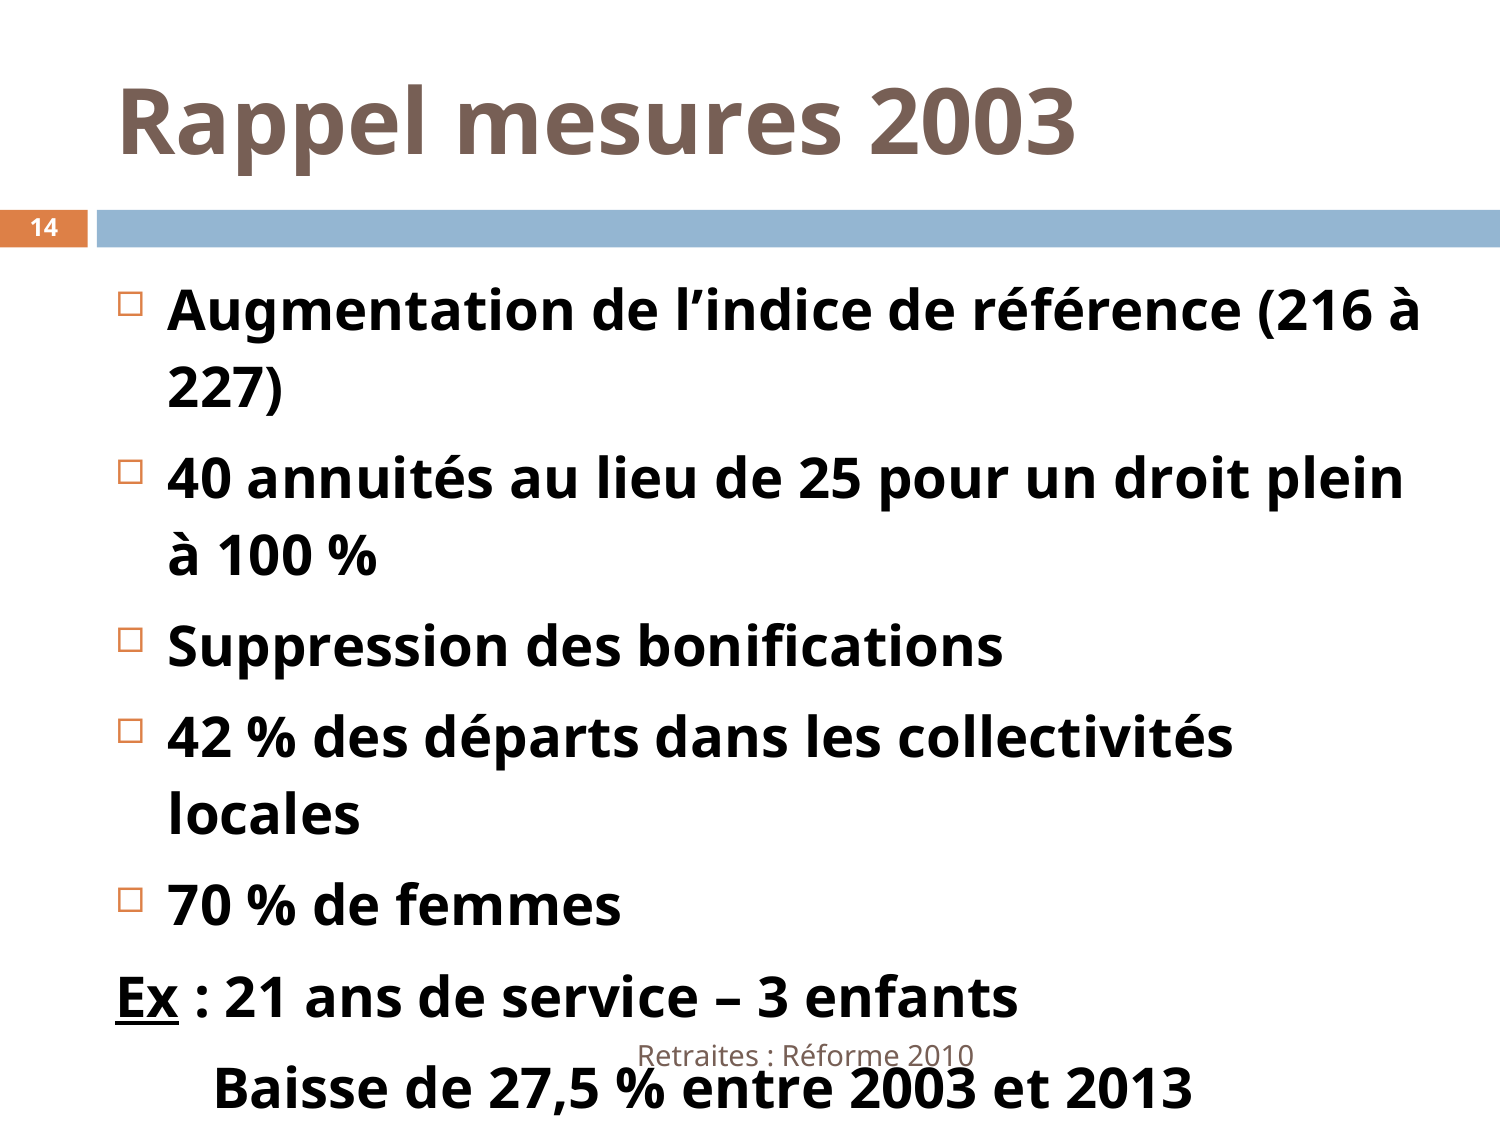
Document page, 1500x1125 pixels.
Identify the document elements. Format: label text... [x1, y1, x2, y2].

text_box <numéro> [0, 208, 88, 249]
list Augmentation de l’indice de référence (216 à 227) 40 annuités au lieu de 25 pour un droit plein à 100 % Suppression des bonifications 42 % des départs dans les collectivités locales 70 % de femmes Ex : 21 ans de service – 3 enfants Baisse de 27,5 % entre 2003 et 2013 [100, 262, 1438, 1125]
title Rappel mesures 2003 [100, 37, 1438, 201]
